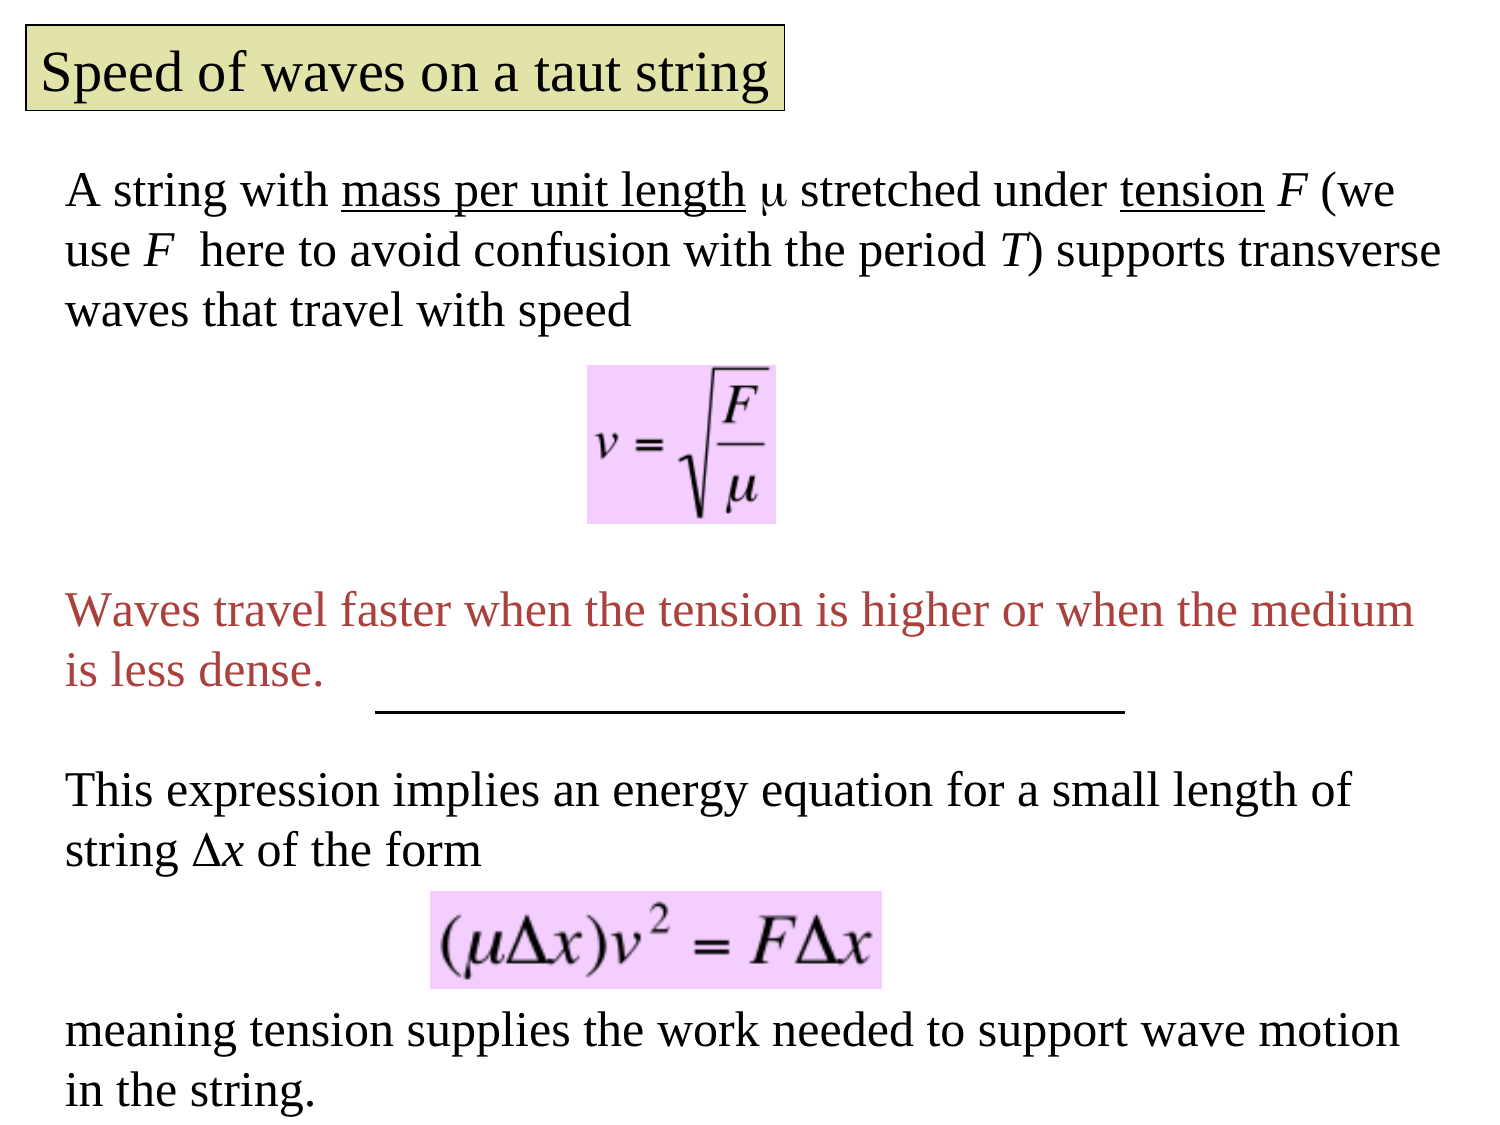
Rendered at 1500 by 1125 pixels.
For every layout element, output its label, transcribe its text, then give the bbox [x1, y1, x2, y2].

picture [587, 365, 776, 524]
text_box Speed of waves on a taut string [26, 24, 785, 111]
picture [430, 891, 882, 989]
text_box A string with mass per unit length μ stretched under tension F (we use F here to avoid confusion with the period T) supports transverse waves that travel with speed Waves travel faster when the tension is higher or when the medium is less dense. This expression implies an energy equation for a small length of string Δx of the form meaning tension supplies the work needed to support wave motion in the string. [50, 148, 1463, 1125]
